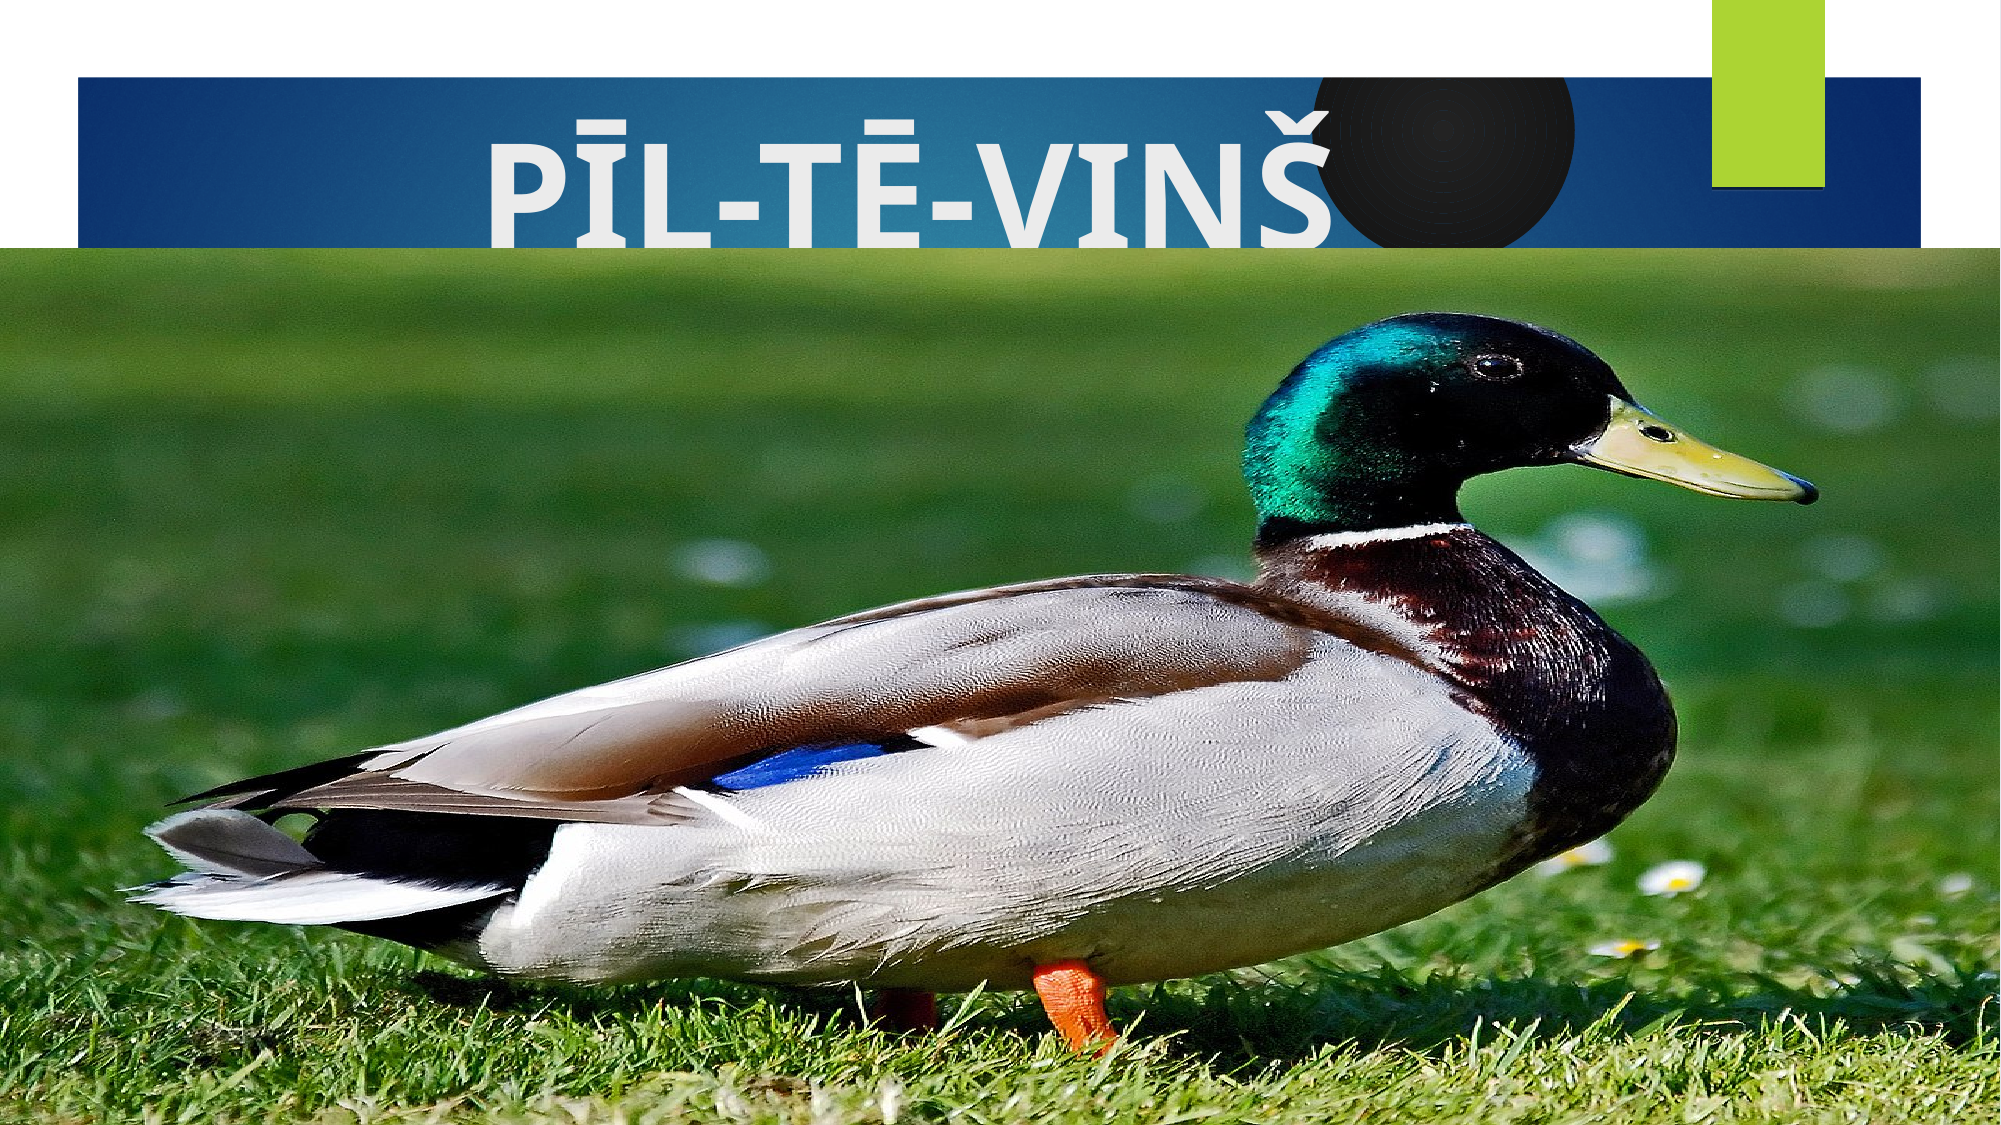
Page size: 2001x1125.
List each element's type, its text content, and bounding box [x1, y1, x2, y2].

picture [0, 248, 2000, 1125]
title PĪĻ-TĒ-VIŅŠ [189, 94, 1627, 211]
